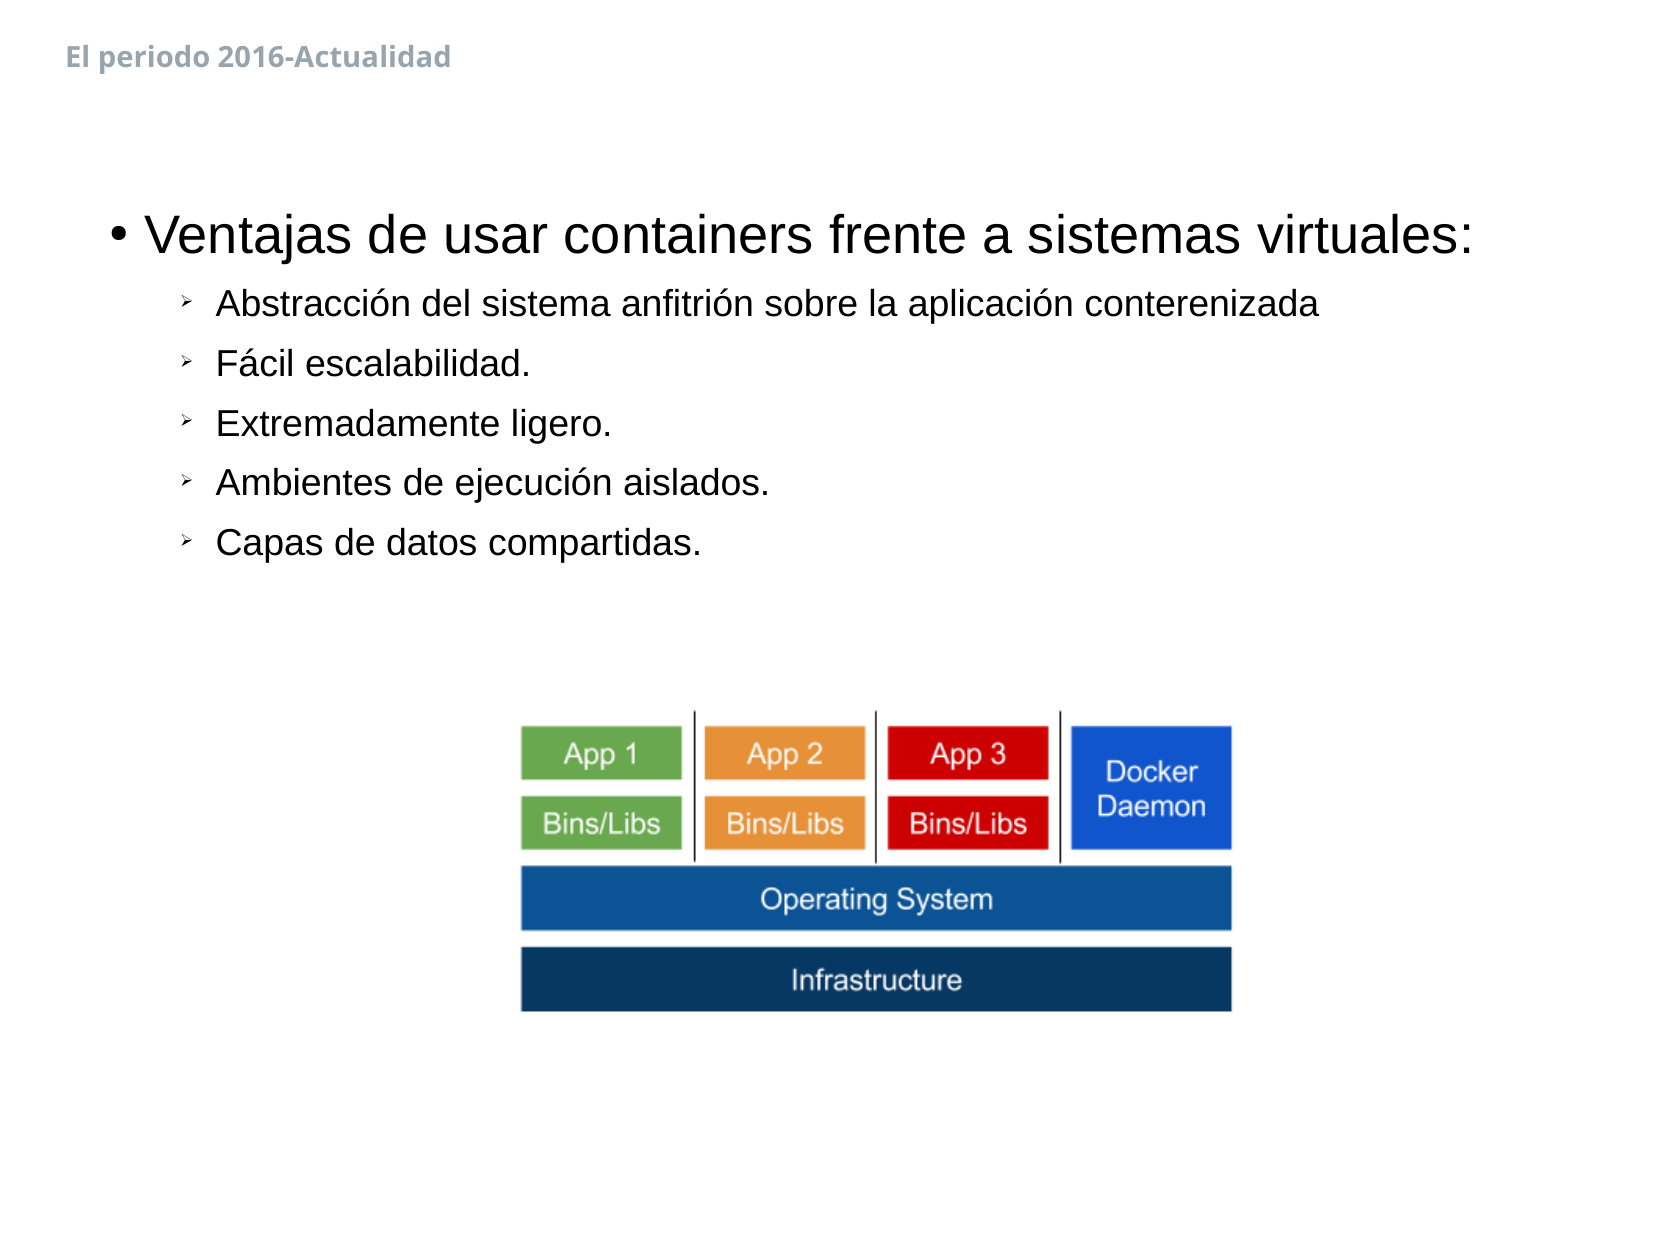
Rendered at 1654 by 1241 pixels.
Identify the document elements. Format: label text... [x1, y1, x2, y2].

text_box El periodo 2016-Actualidad [64, 38, 733, 74]
picture [502, 676, 1252, 1040]
text_box Ventajas de usar containers frente a sistemas virtuales: Abstracción del sistema anfitrión sobre la aplicación conterenizada Fácil escalabilidad. Extremadamente ligero. Ambientes de ejecución aislados. Capas de datos compartidas. [94, 59, 1571, 1101]
